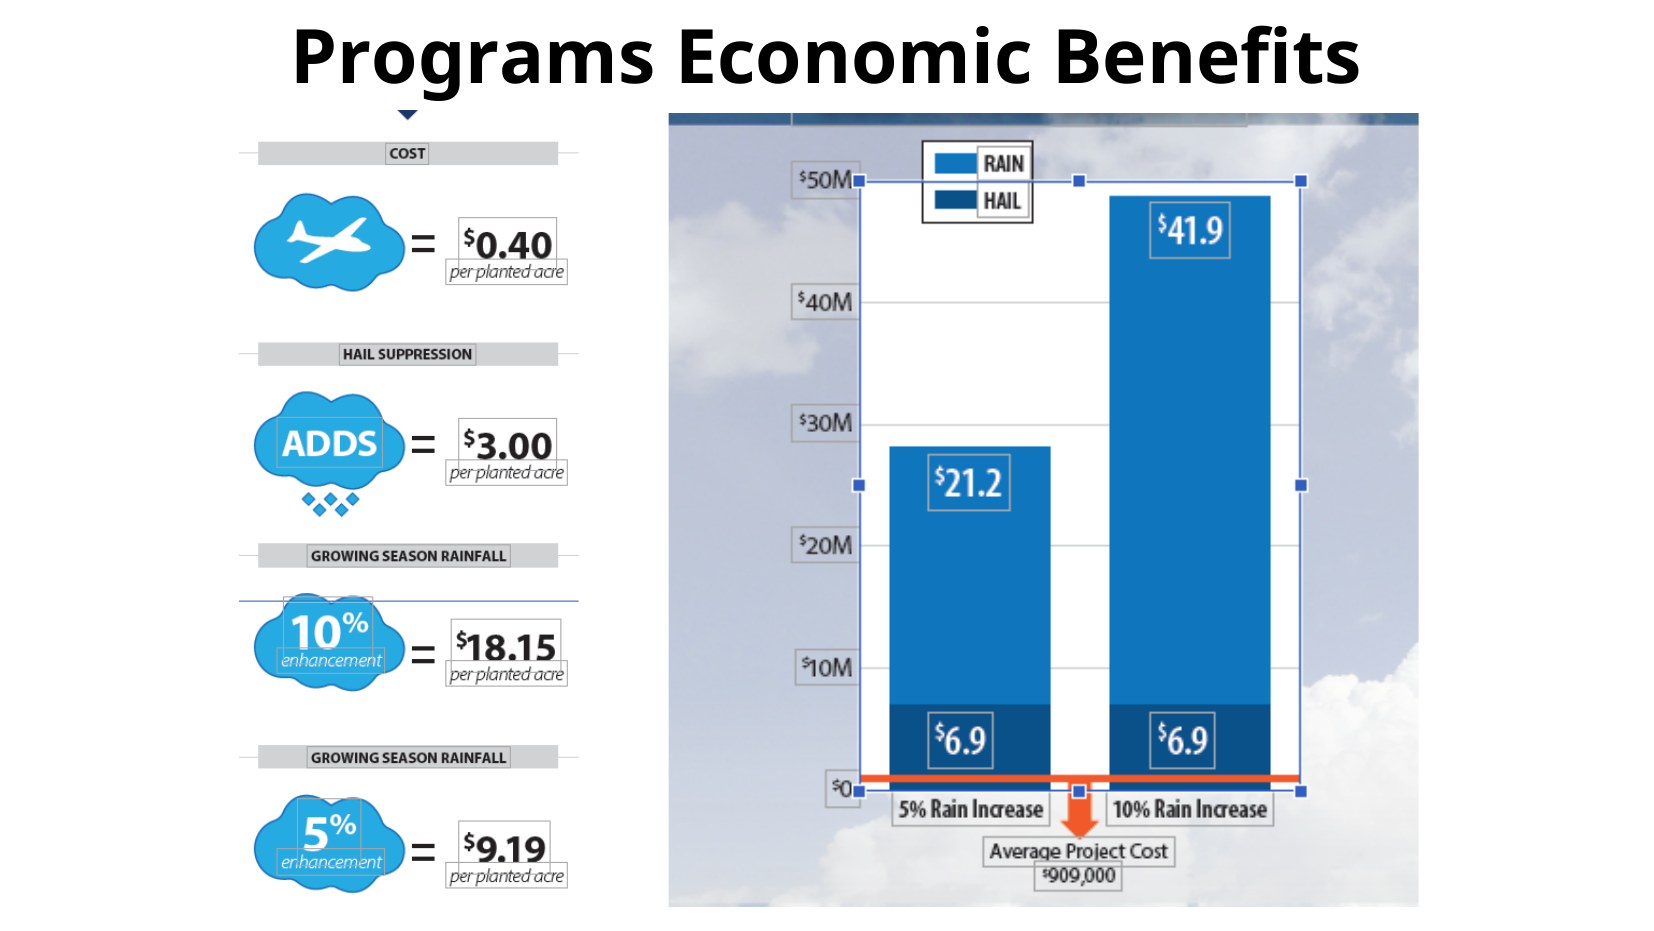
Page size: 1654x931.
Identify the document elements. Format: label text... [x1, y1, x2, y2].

picture [668, 113, 1419, 907]
picture [239, 110, 579, 906]
title Programs Economic Benefits [0, 5, 1654, 113]
